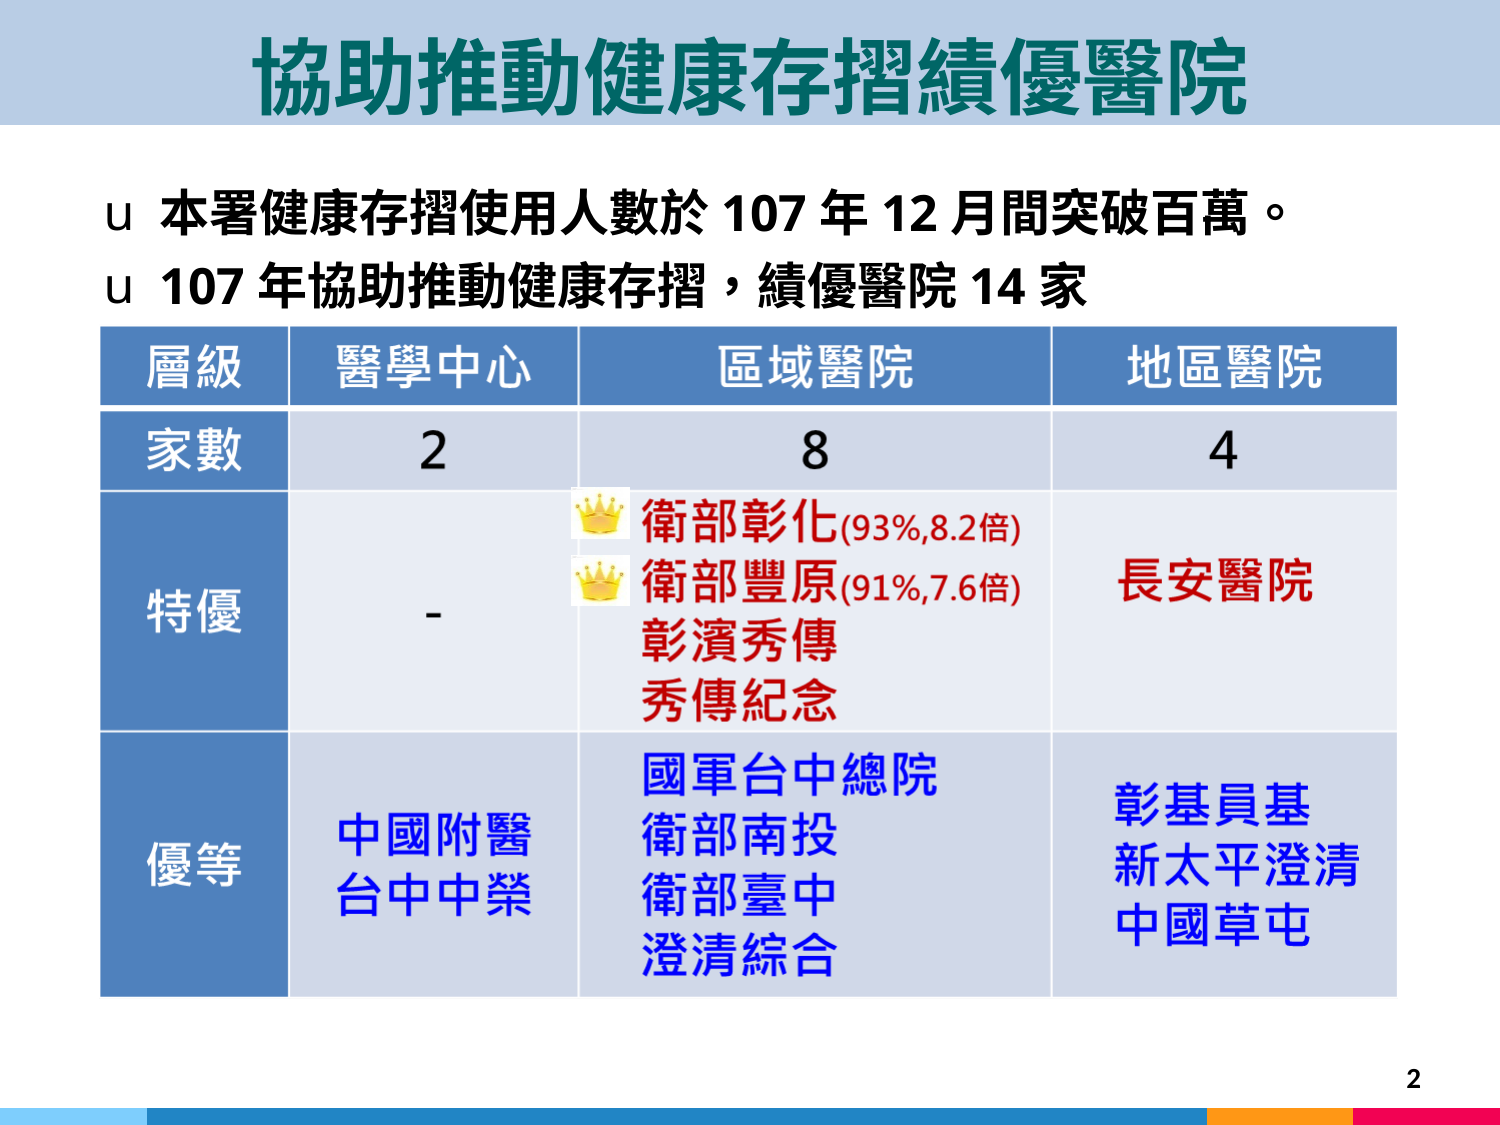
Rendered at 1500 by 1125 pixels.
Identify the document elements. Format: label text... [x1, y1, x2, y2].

list 本署健康存摺使用人數於107年12月間突破百萬。 107年協助推動健康存摺，績優醫院14家 [88, 160, 1500, 369]
title 協助推動健康存摺績優醫院 [0, 0, 1500, 152]
picture [99, 322, 1398, 1016]
text_box <編號> [1391, 1043, 1482, 1113]
